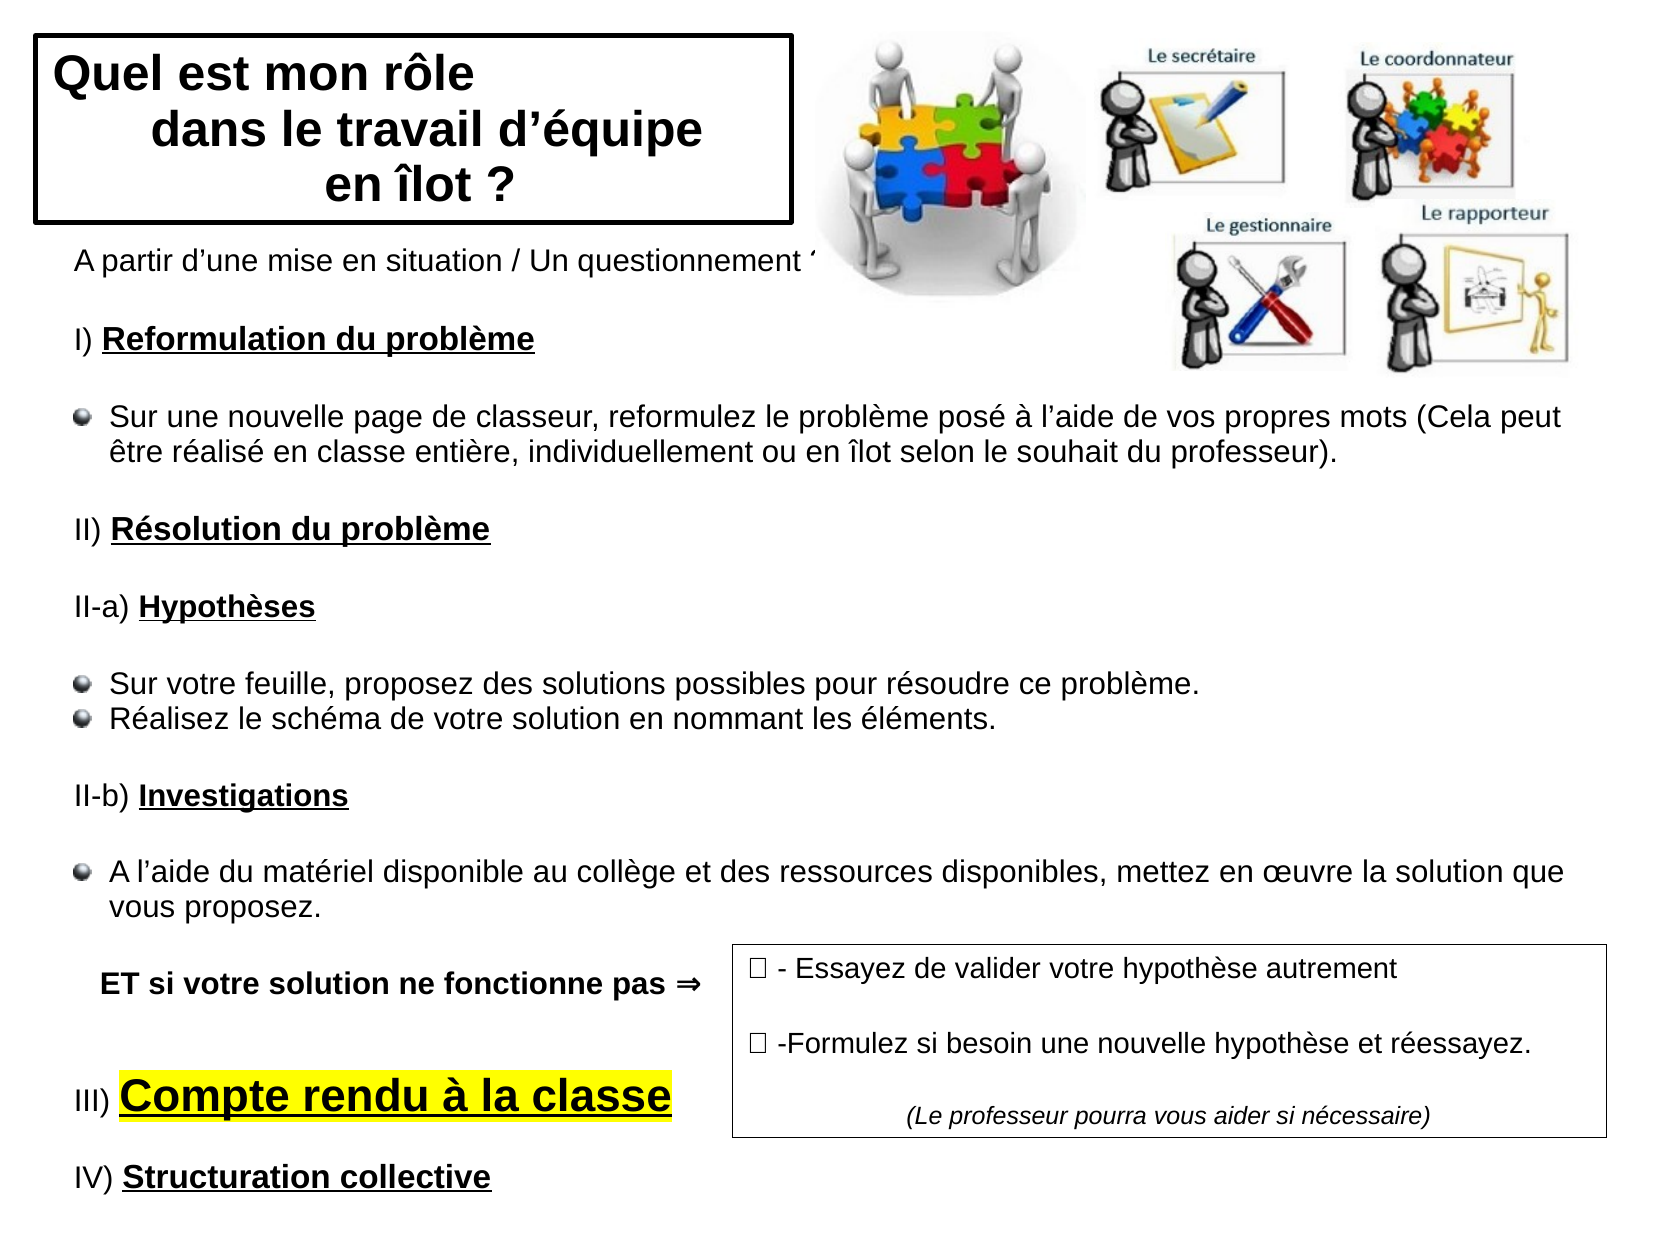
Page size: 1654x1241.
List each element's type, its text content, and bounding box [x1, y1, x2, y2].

text_box A partir d’une mise en situation / Un questionnement ? I) Reformulation du problème Sur une nouvelle page de classeur, reformulez le problème posé à l’aide de vos propres mots (Cela peut être réalisé en classe entière, individuellement ou en îlot selon le souhait du professeur). II) Résolution du problème II-a) Hypothèses Sur votre feuille, proposez des solutions possibles pour résoudre ce problème. Réalisez le schéma de votre solution en nommant les éléments. II-b) Investigations A l’aide du matériel disponible au collège et des ressources disponibles, mettez en œuvre la solution que vous proposez. ET si votre solution ne fonctionne pas ⇒ III) Compte rendu à la classe IV) Structuration collective [59, 236, 1595, 1204]
text_box Quel est mon rôle dans le travail d’équipe en îlot ? [35, 35, 792, 223]
text_box  - Essayez de valider votre hypothèse autrement  -Formulez si besoin une nouvelle hypothèse et réessayez. (Le professeur pourra vous aider si nécessaire) [732, 944, 1607, 1138]
picture [1165, 212, 1359, 371]
picture [1094, 38, 1293, 201]
picture [815, 31, 1086, 308]
picture [1328, 42, 1594, 378]
